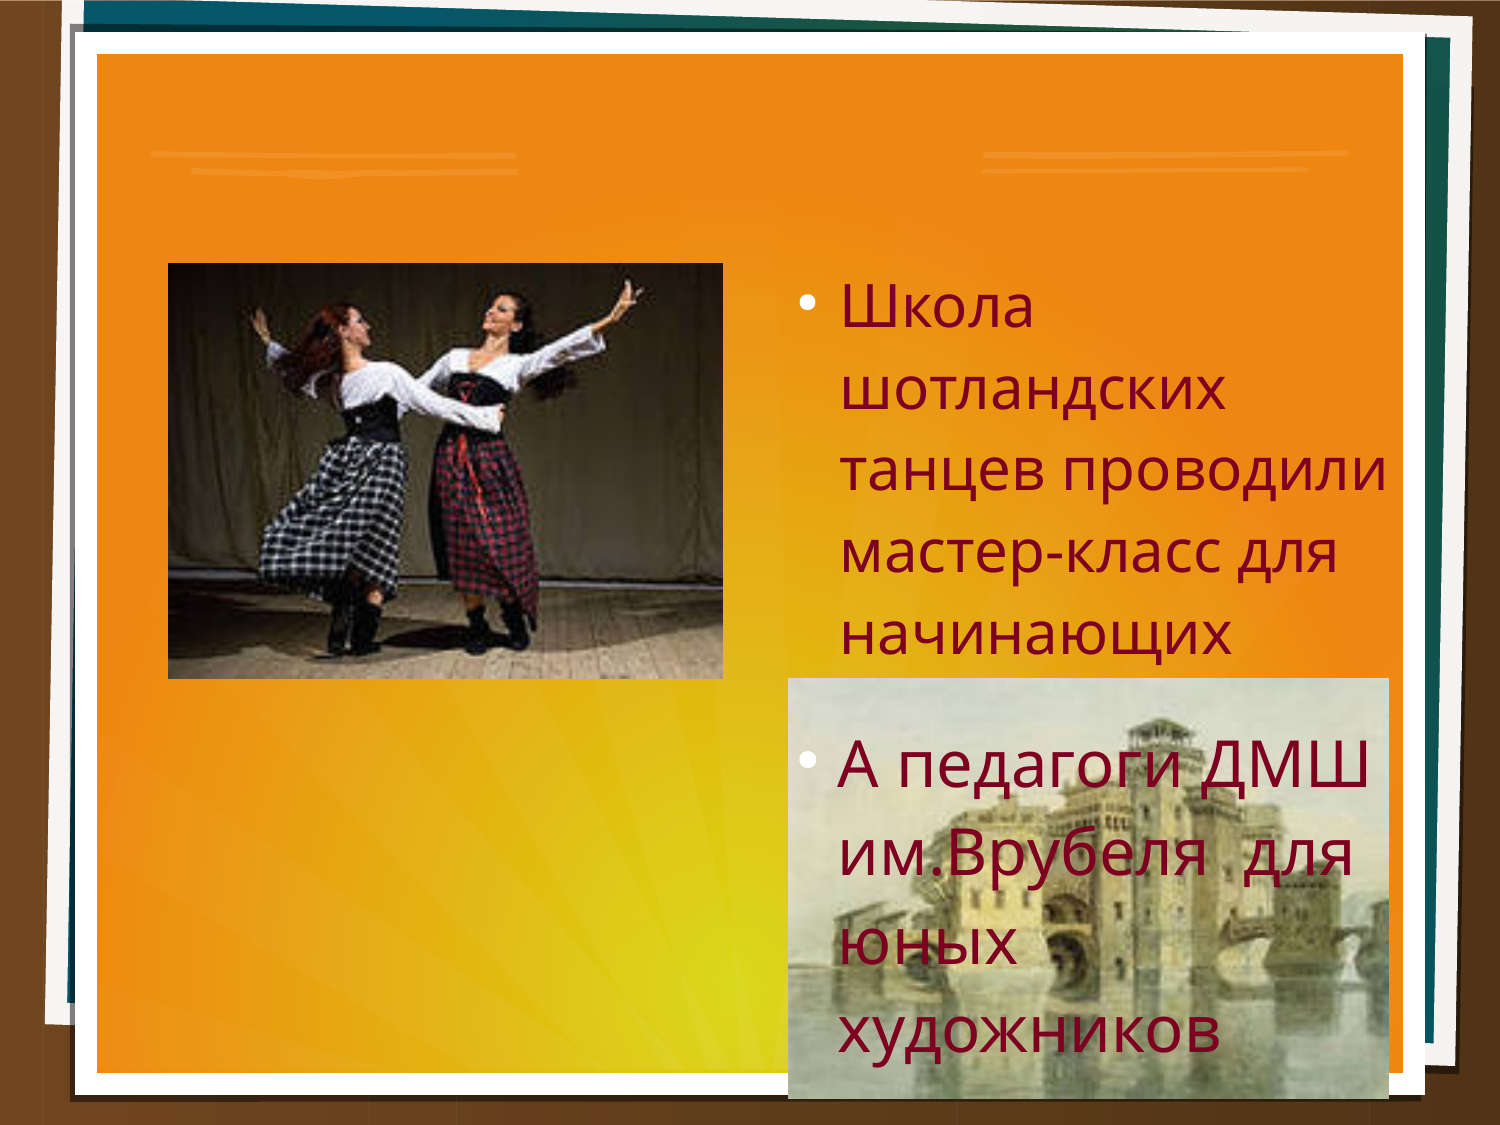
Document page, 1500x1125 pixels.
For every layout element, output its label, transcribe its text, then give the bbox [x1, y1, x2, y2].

list Школа шотландских танцев проводили мастер-класс для начинающих [782, 263, 1396, 679]
picture [168, 263, 723, 679]
list А педагоги ДМШ им.Врубеля для юных художников [139, 717, 752, 1125]
picture [788, 678, 1389, 1099]
